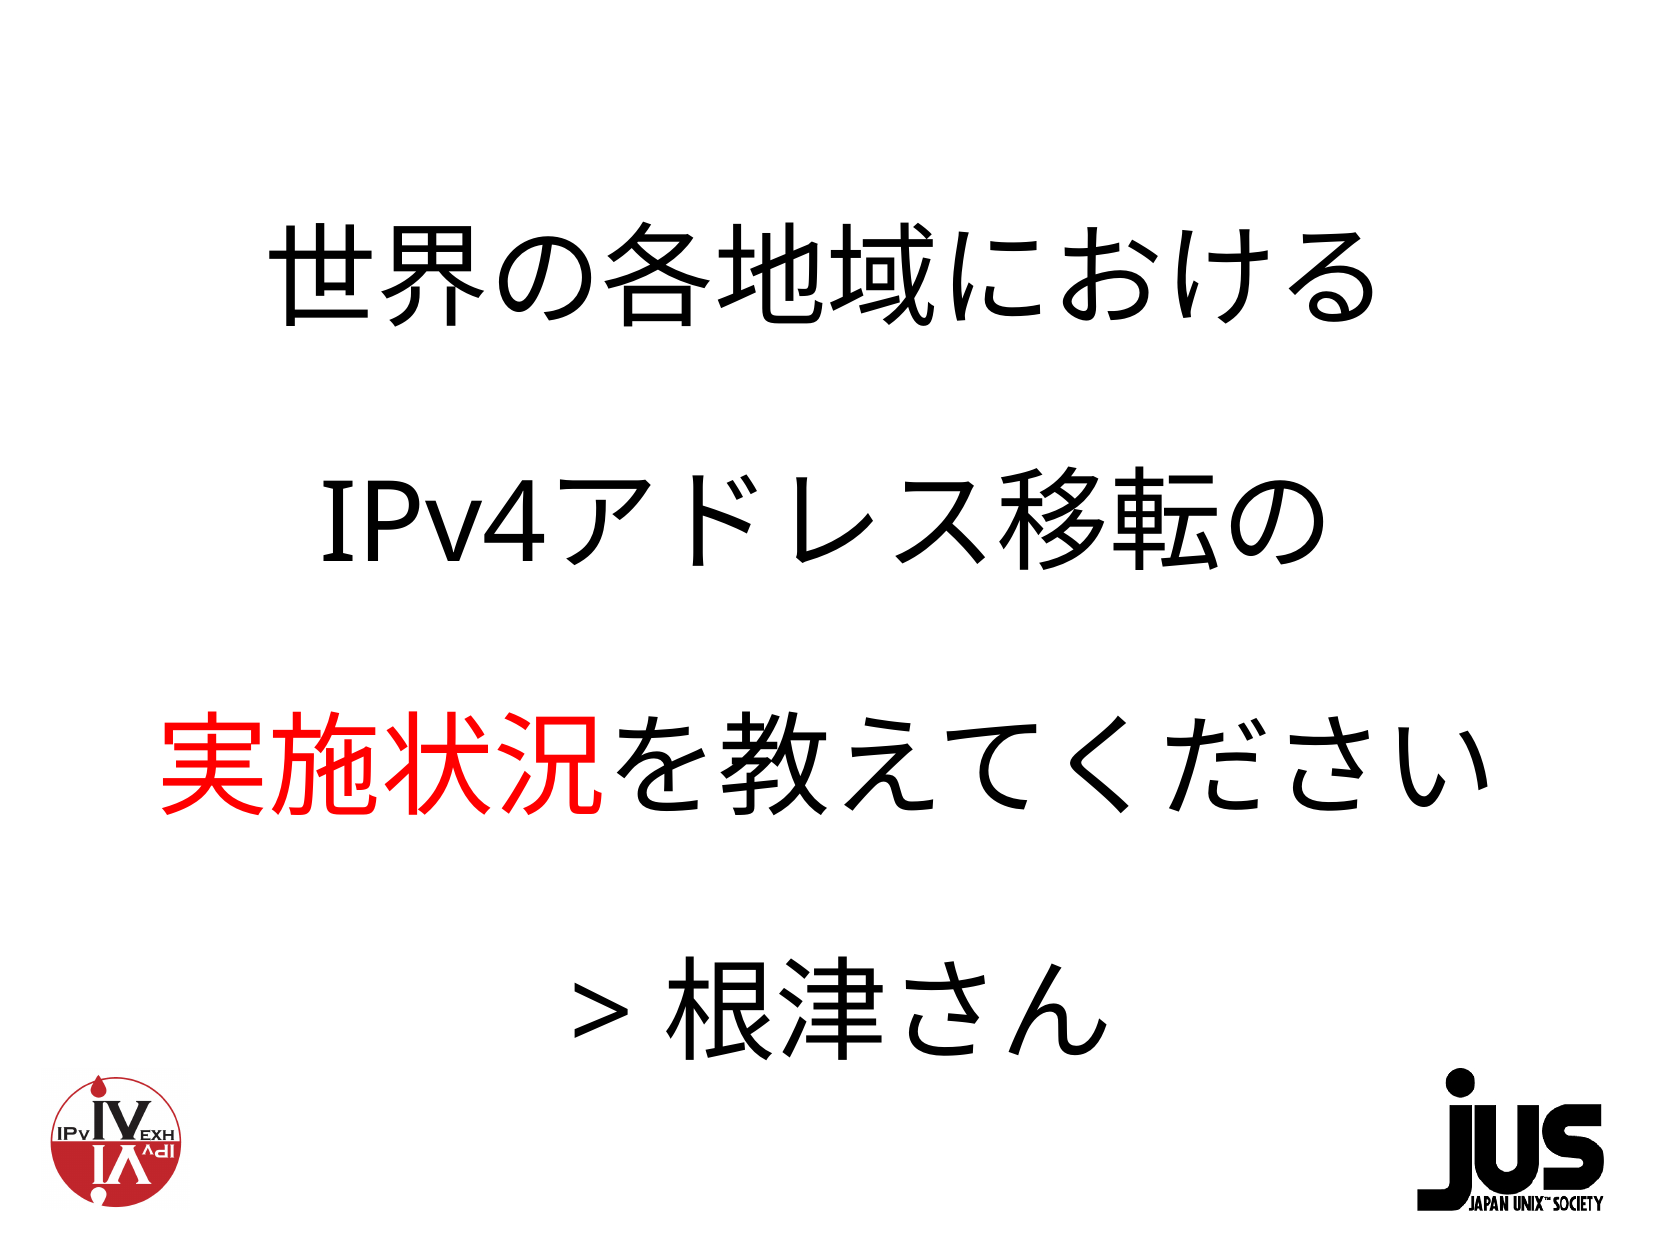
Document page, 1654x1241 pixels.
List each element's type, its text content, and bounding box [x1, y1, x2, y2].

picture [1417, 1068, 1604, 1211]
subtitle 世界の各地域における IPv4アドレス移転の 実施状況を教えてください > 根津さん [82, 88, 1571, 1102]
picture [41, 1068, 190, 1210]
